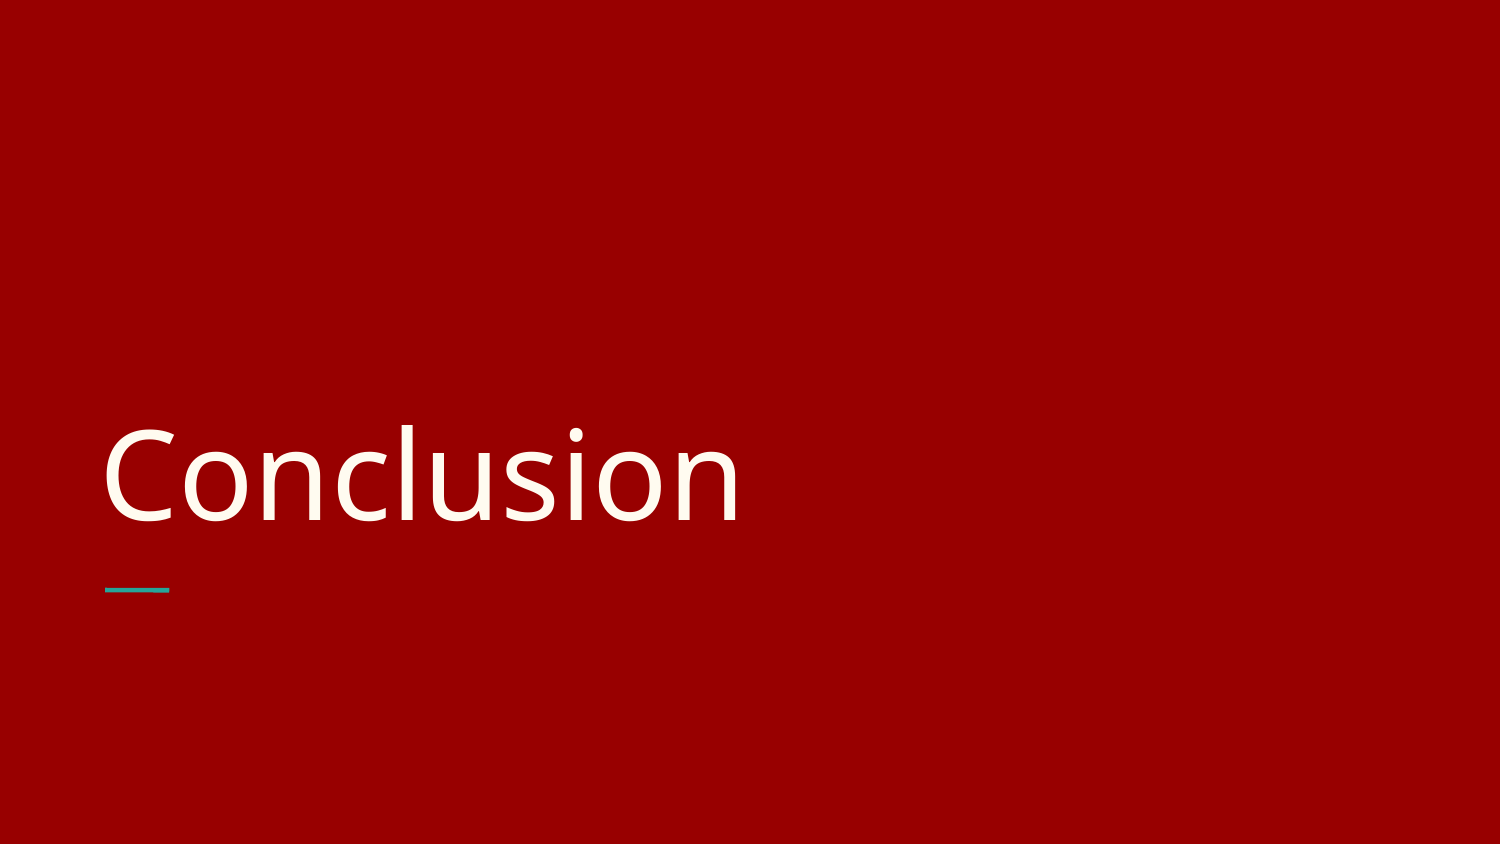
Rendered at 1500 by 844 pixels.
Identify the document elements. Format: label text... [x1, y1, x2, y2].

title Conclusion [84, 310, 1416, 561]
